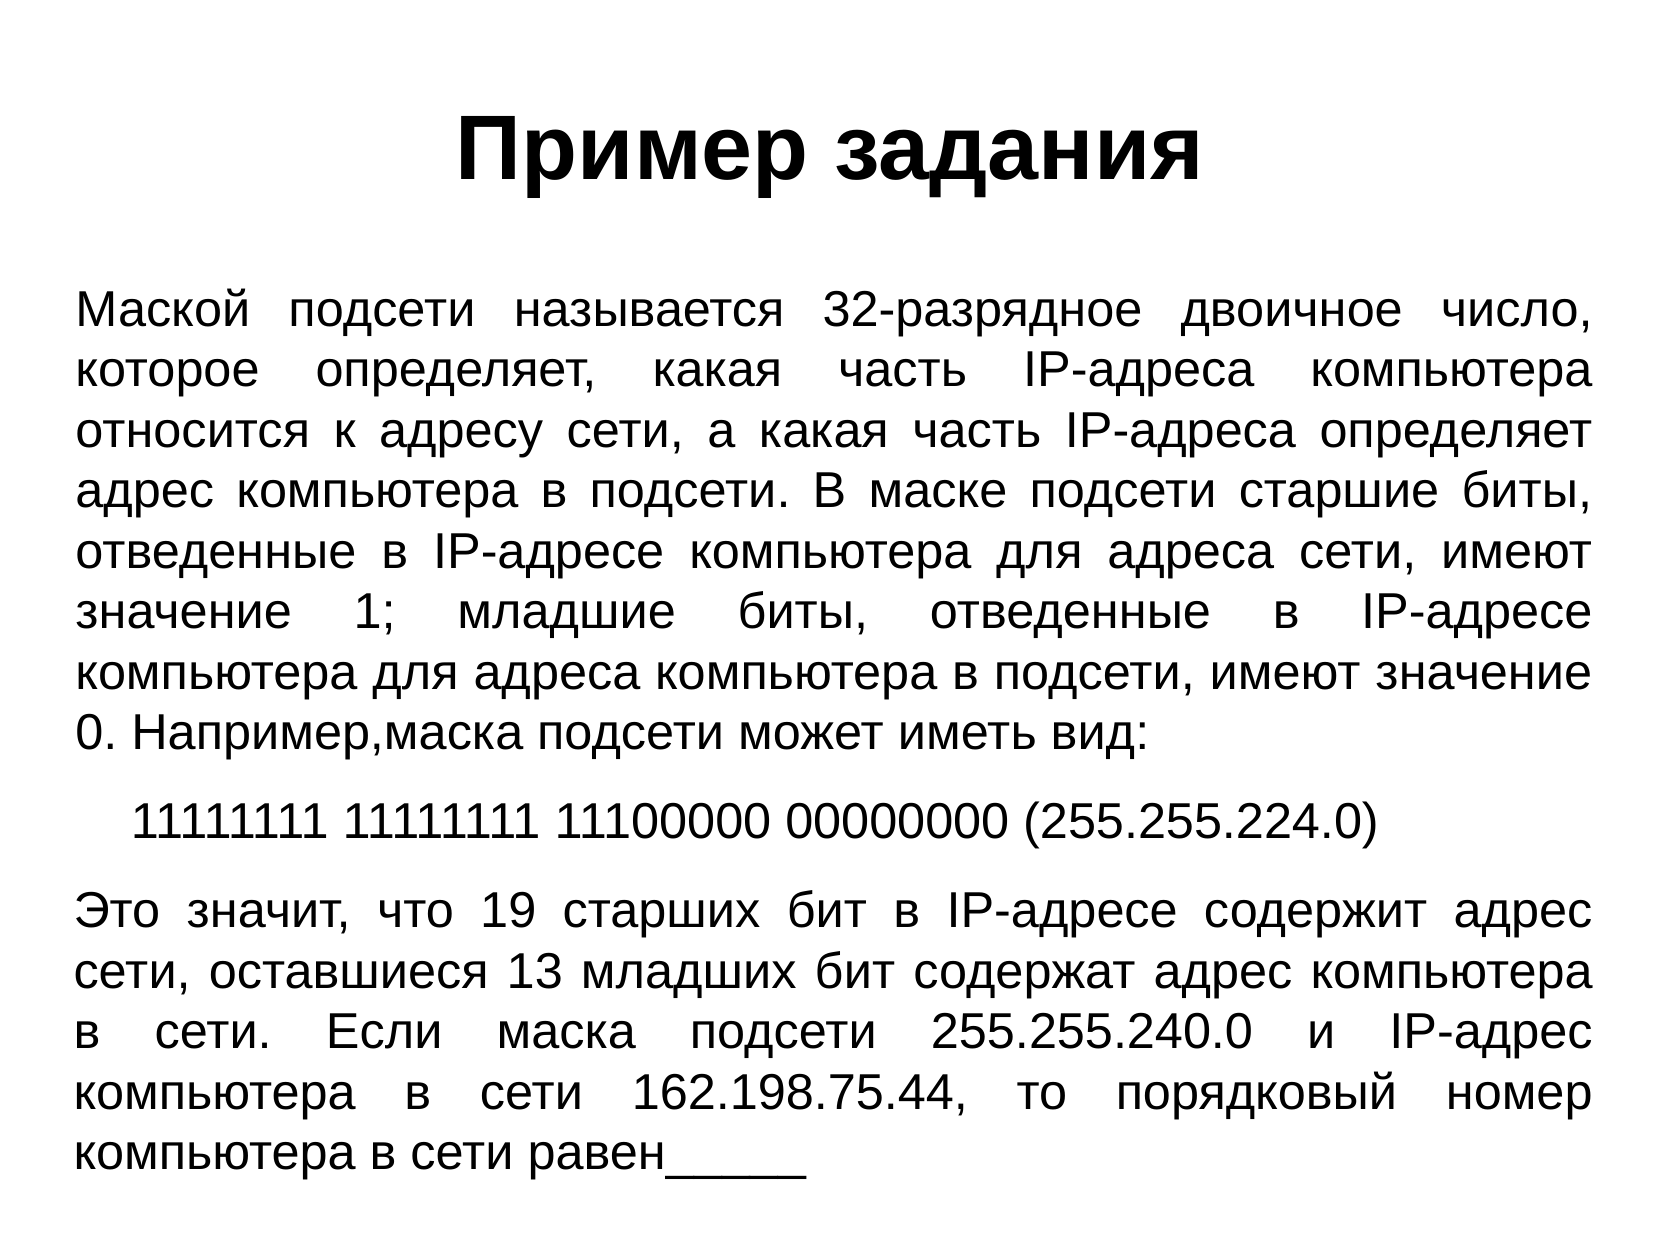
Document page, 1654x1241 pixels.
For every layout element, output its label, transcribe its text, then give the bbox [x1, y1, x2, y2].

title Пример задания [82, 68, 1571, 268]
list Маской подсети называется 32-разрядное двоичное число, которое определяет, какая часть IP-адреса компьютера относится к адресу сети, а какая часть IP-адреса определяет адрес компьютера в подсети. В маске подсети старшие биты, отведенные в IP-адресе компьютера для адреса сети, имеют значение 1; младшие биты, отведенные в IP-адресе компьютера для адреса компьютера в подсети, имеют значение 0. Например,маска подсети может иметь вид: 11111111 11111111 11100000 00000000 (255.255.224.0) Это значит, что 19 старших бит в IP-адресе содержит адрес сети, оставшиеся 13 младших бит содержат адрес компьютера в сети. Если маска подсети 255.255.240.0 и IP-адрес компьютера в сети 162.198.75.44, то порядковый номер компьютера в сети равен_____ [58, 268, 1609, 1194]
